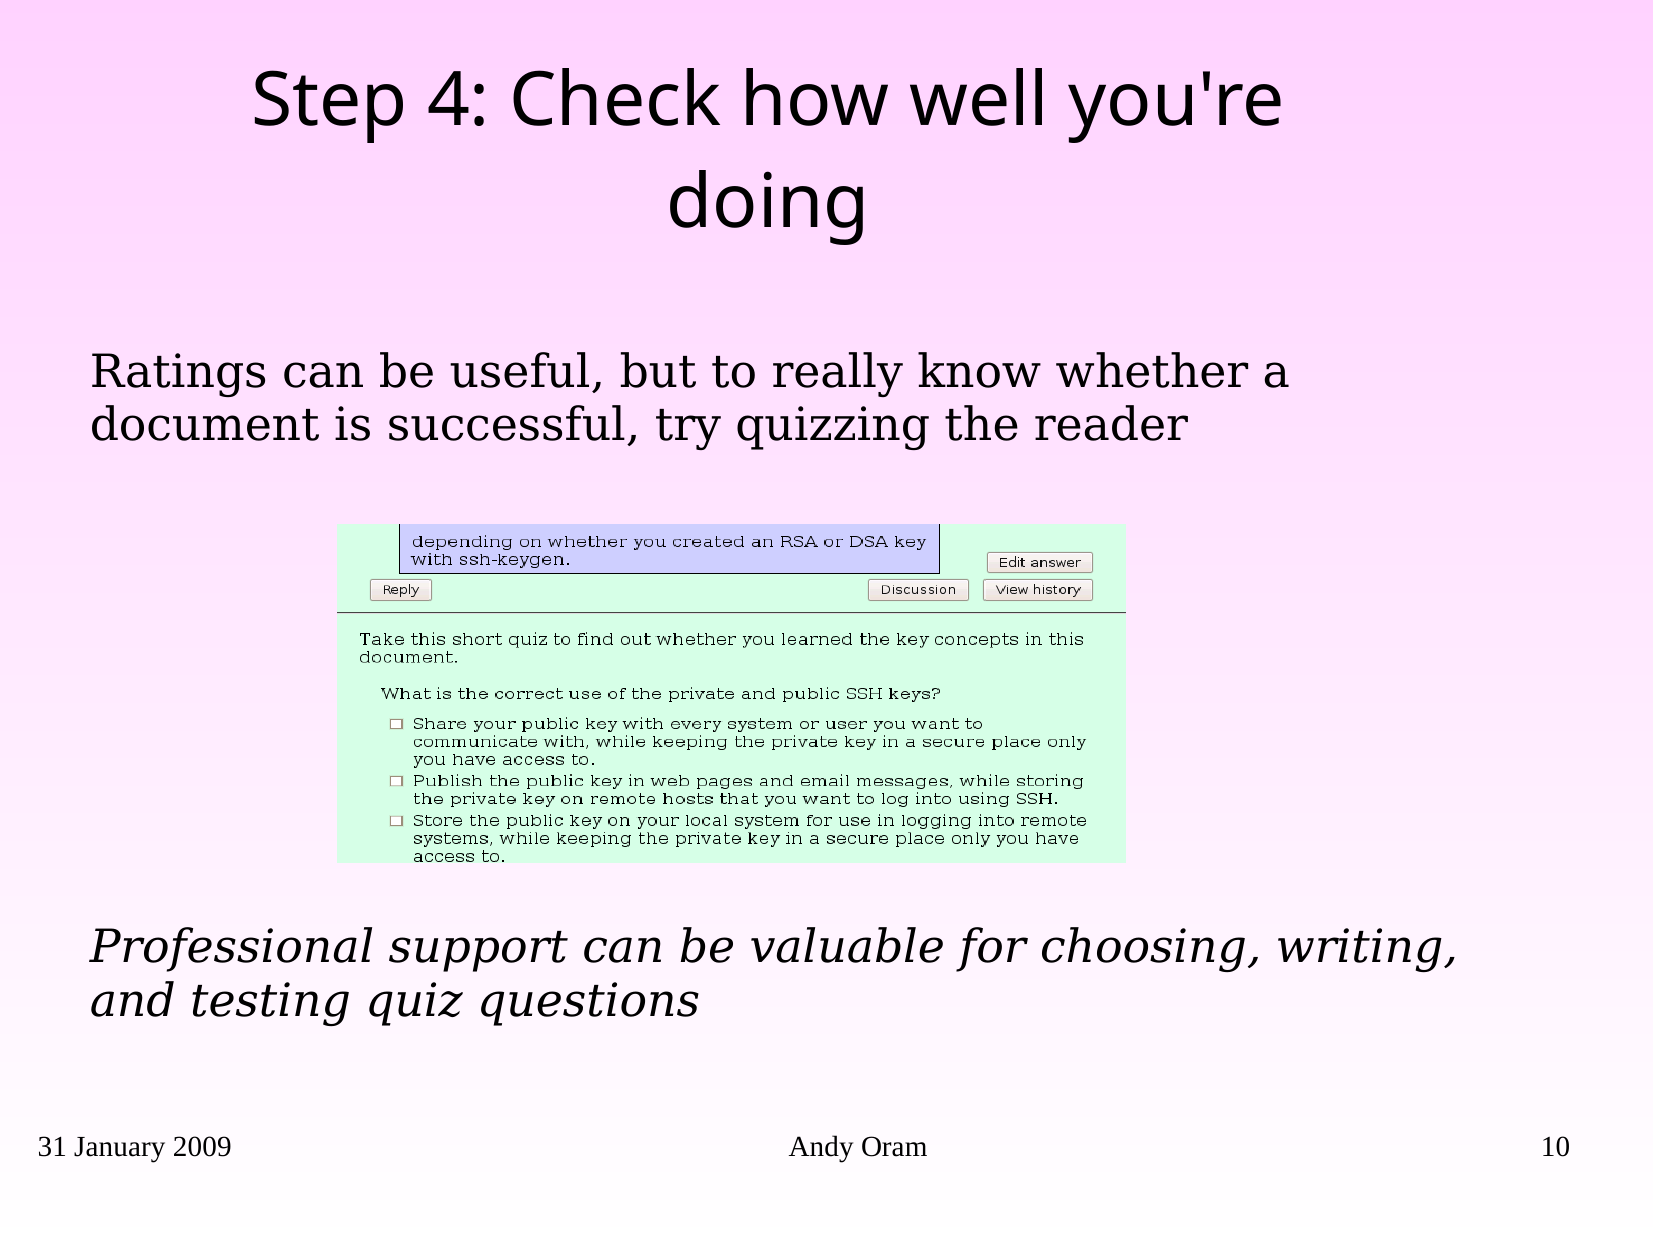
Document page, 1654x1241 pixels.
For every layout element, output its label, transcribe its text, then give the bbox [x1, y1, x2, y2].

picture [337, 524, 1126, 863]
text_box Ratings can be useful, but to really know whether a document is successful, try quizzing the reader [75, 337, 1538, 526]
text_box Professional support can be valuable for choosing, writing, and testing quiz questions [75, 912, 1538, 1063]
text_box Step 4: Check how well you're doing [149, 37, 1388, 337]
